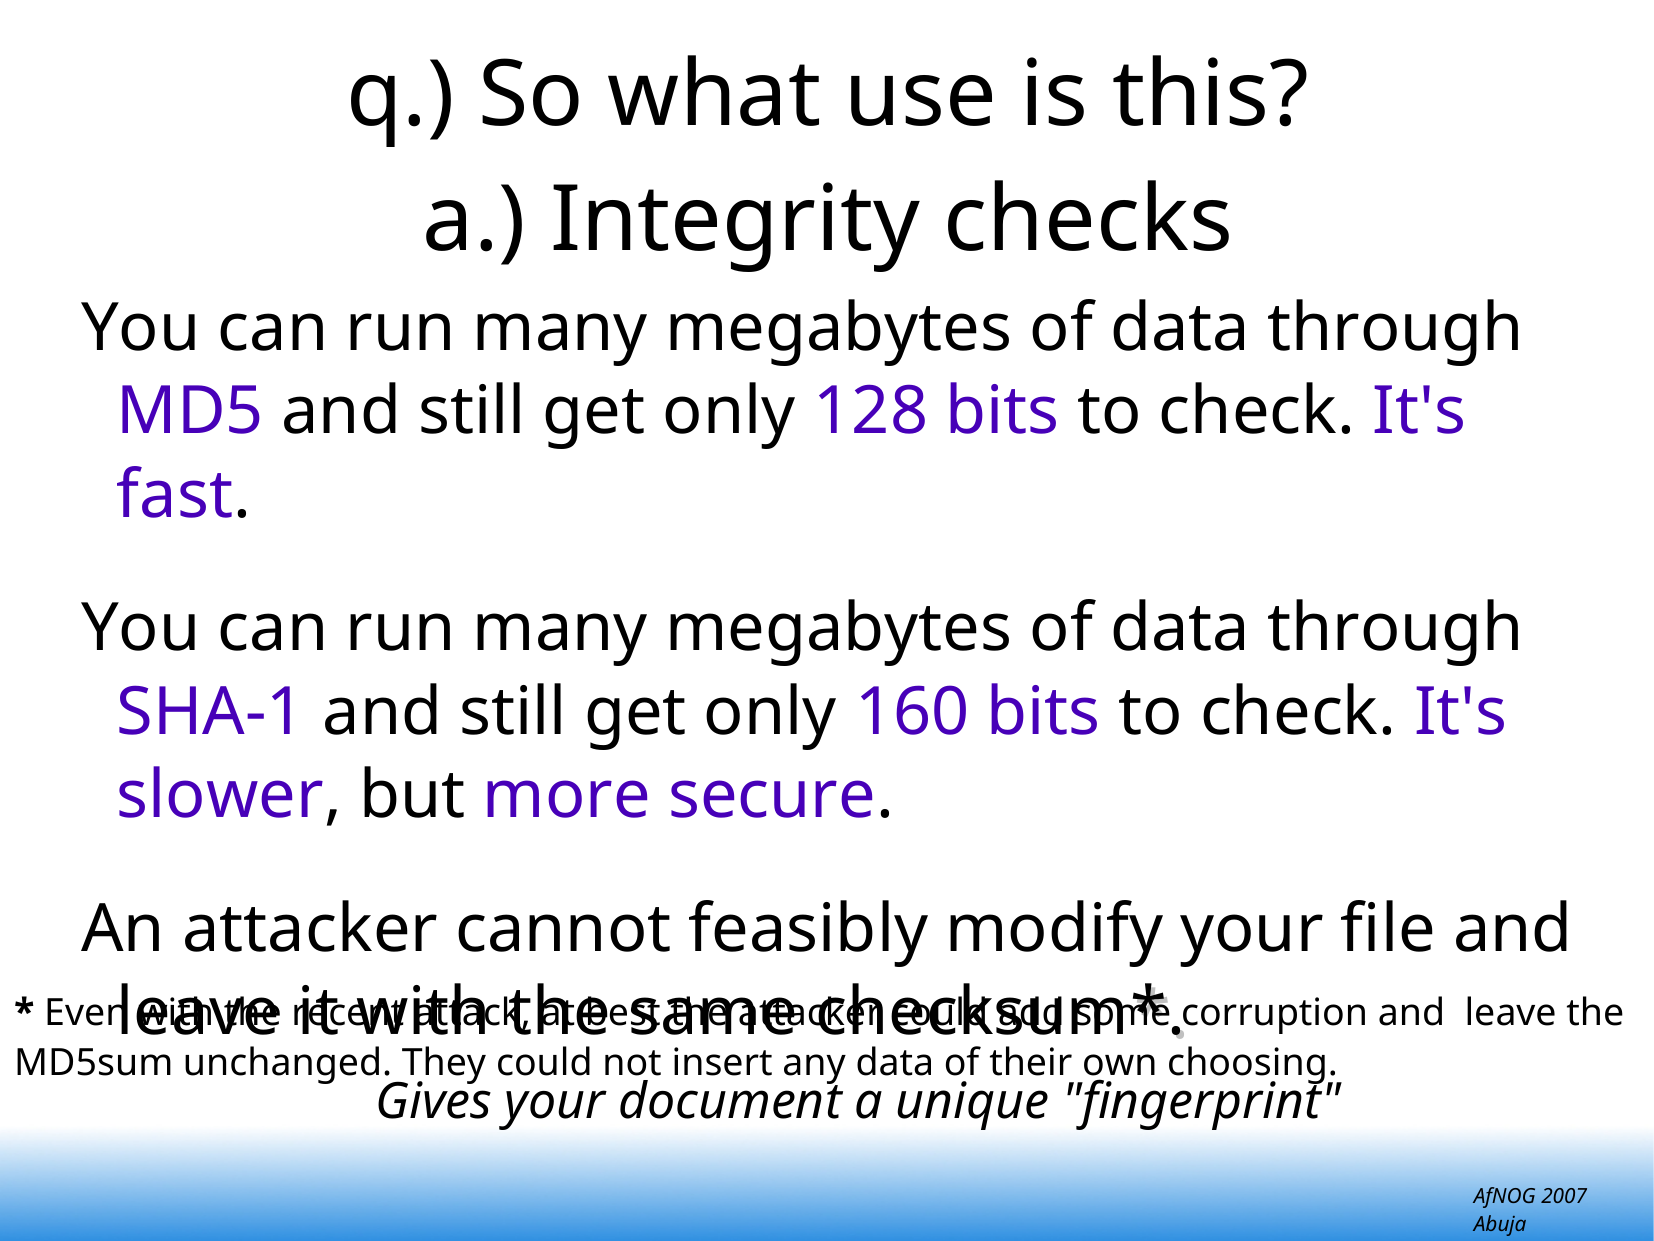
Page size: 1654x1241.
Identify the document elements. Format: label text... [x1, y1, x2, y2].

text_box * Even with the recent attack, at best the attacker could add some corruption and leave the MD5sum unchanged. They could not insert any data of their own choosing. [14, 984, 1636, 1088]
title q.) So what use is this? a.) Integrity checks [334, 27, 1323, 259]
picture [0, 1124, 1654, 1241]
list You can run many megabytes of data through MD5 and still get only 128 bits to check. It's fast. You can run many megabytes of data through SHA-1 and still get only 160 bits to check. It's slower, but more secure. An attacker cannot feasibly modify your file and leave it with the same checksum*. Gives your document a unique "fingerprint" [45, 283, 1613, 983]
